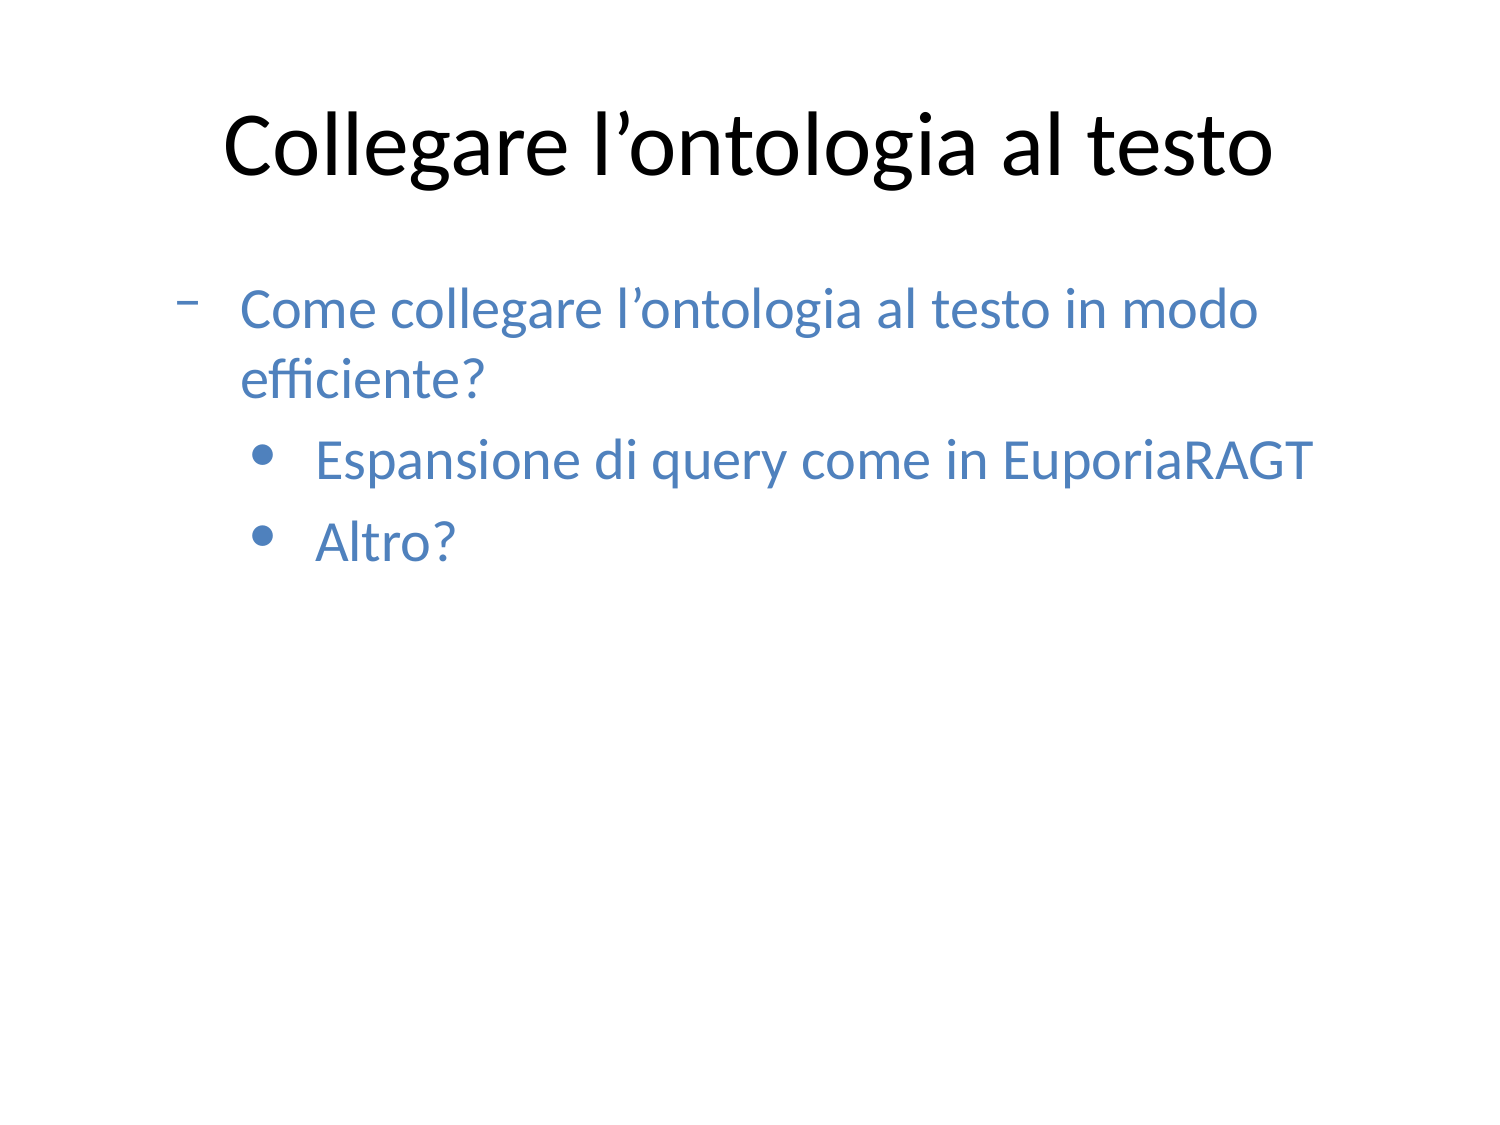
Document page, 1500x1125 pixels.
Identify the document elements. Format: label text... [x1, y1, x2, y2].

text_box Collegare l’ontologia al testo [75, 45, 1425, 233]
text_box Come collegare l’ontologia al testo in modo efficiente? Espansione di query come in EuporiaRAGT Altro? [75, 262, 1425, 1005]
